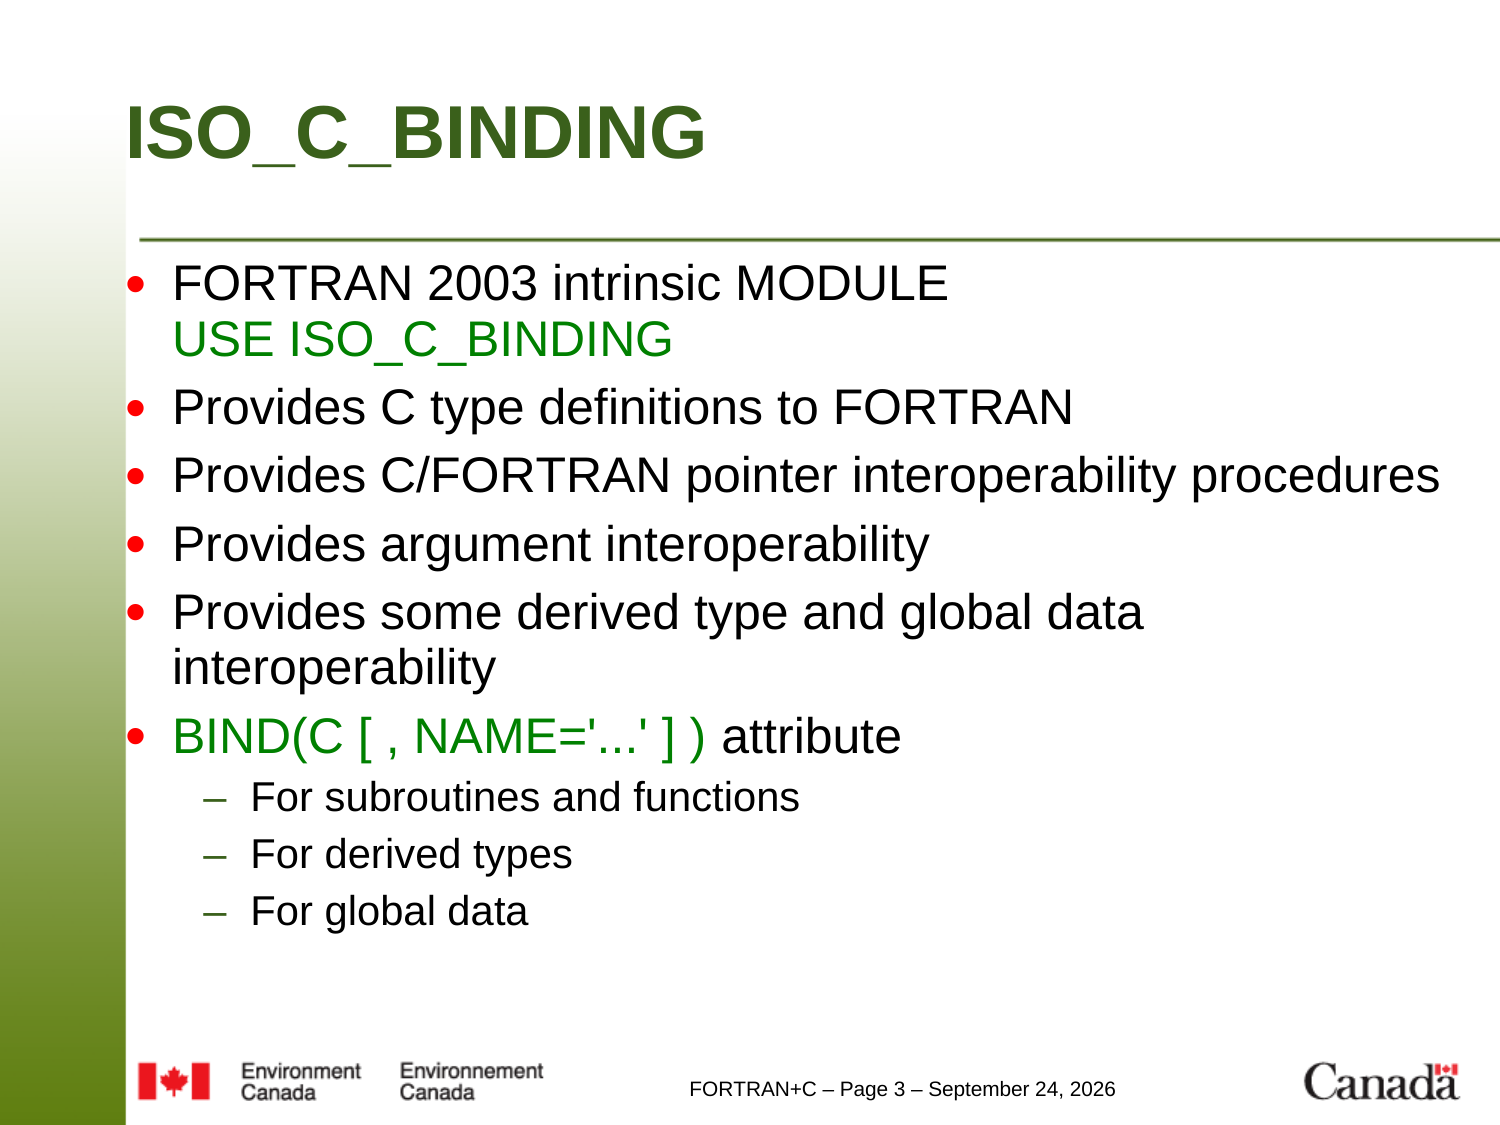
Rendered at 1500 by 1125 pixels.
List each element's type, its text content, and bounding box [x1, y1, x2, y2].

list FORTRAN 2003 intrinsic MODULE USE ISO_C_BINDING Provides C type definitions to FORTRAN Provides C/FORTRAN pointer interoperability procedures Provides argument interoperability Provides some derived type and global data interoperability BIND(C [ , NAME='...' ] ) attribute For subroutines and functions For derived types For global data [125, 255, 1463, 1009]
picture [0, 0, 1500, 1125]
title ISO_C_BINDING [125, 52, 1463, 213]
